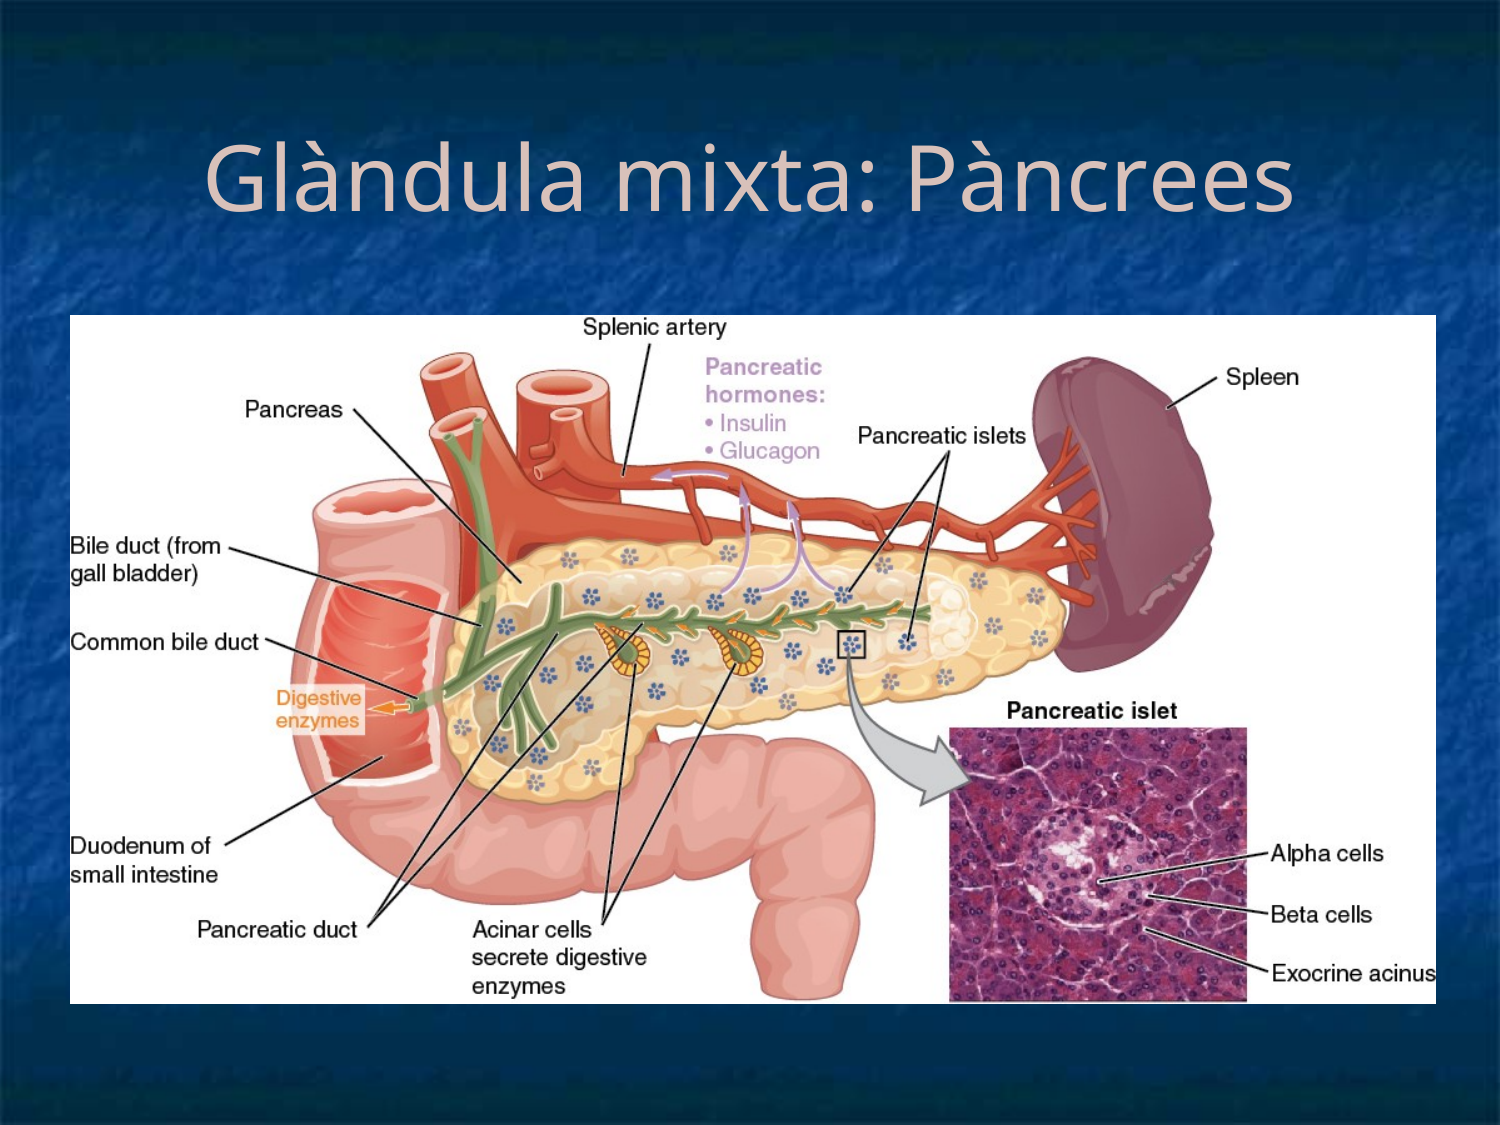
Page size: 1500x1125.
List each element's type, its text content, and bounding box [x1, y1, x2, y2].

title Glàndula mixta: Pàncrees [75, 57, 1426, 293]
picture [0, 0, 1500, 1125]
